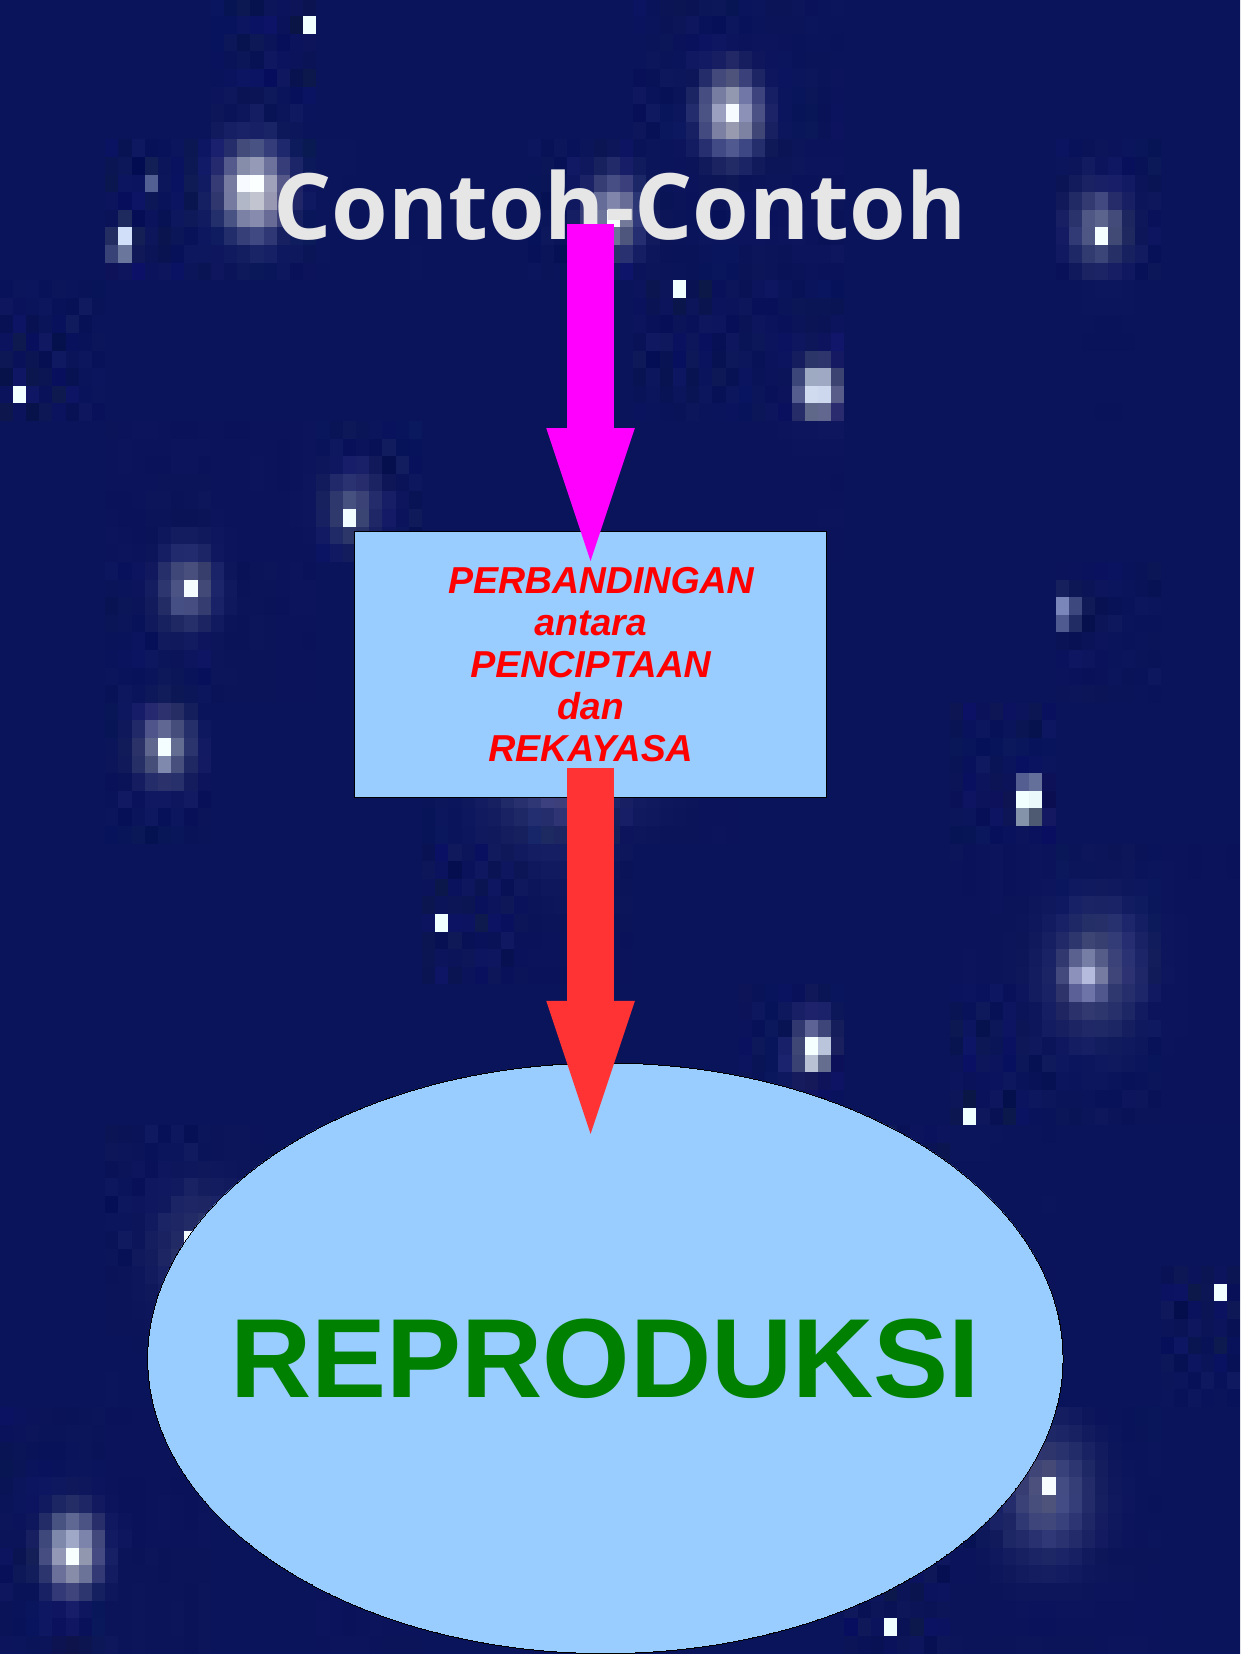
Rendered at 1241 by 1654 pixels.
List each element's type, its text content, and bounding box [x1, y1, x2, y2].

title Contoh-Contoh [62, 73, 1179, 335]
text_box PERBANDINGAN antara PENCIPTAAN dan REKAYASA [354, 531, 827, 798]
text_box REPRODUKSI [147, 1063, 1064, 1654]
picture [0, 0, 1241, 1654]
